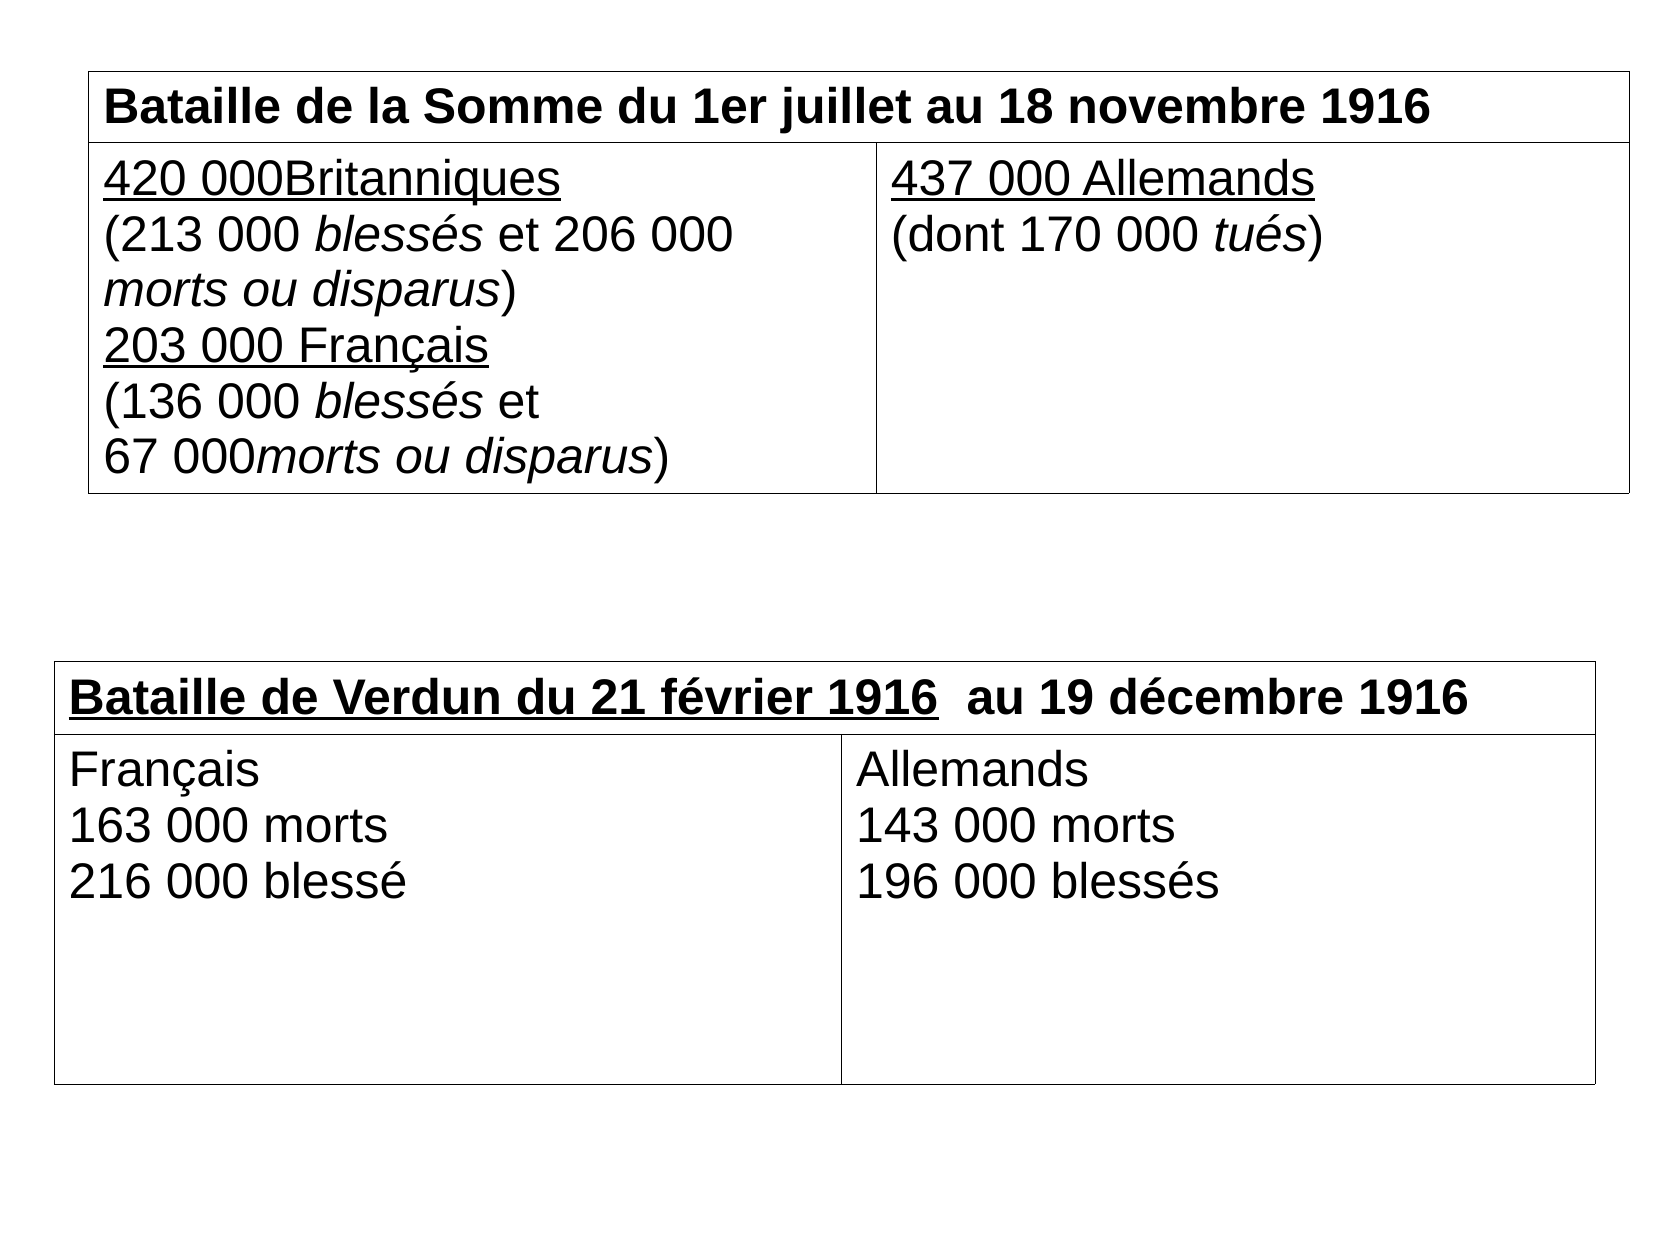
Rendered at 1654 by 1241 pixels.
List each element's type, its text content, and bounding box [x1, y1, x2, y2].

table_cell Allemands 143 000 morts 196 000 blessés [842, 735, 1595, 1084]
table_header Bataille de Verdun du 21 février 1916 au 19 décembre 1916 [55, 662, 1595, 734]
table_cell 420 000Britanniques (213 000 blessés et 206 000 morts ou disparus) 203 000 Français (136 000 blessés et 67 000morts ou disparus) [89, 143, 876, 493]
table_cell Français 163 000 morts 216 000 blessé [55, 735, 841, 1084]
table_cell 437 000 Allemands (dont 170 000 tués) [877, 143, 1629, 493]
table_header Bataille de la Somme du 1er juillet au 18 novembre 1916 [89, 72, 1629, 142]
